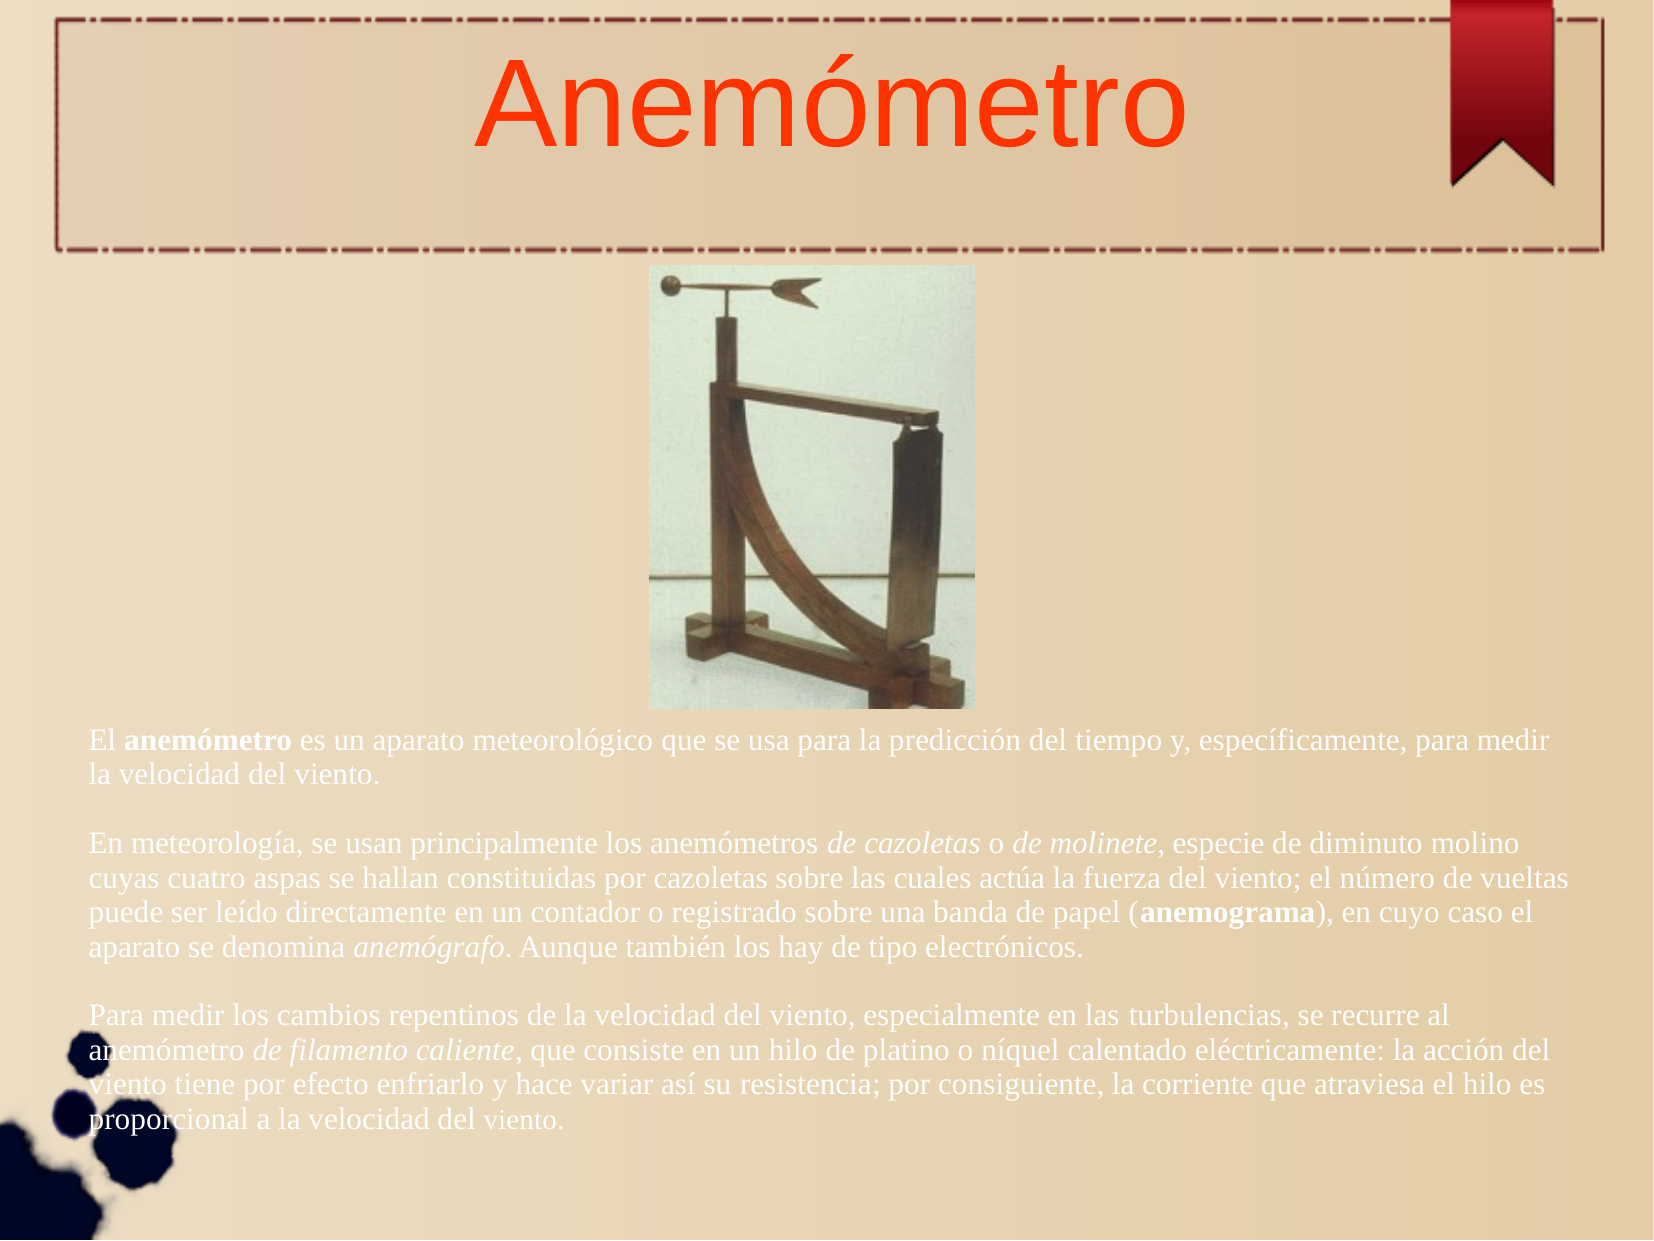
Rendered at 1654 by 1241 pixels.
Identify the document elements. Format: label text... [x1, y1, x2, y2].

title Anemómetro [88, 0, 1577, 208]
picture [649, 265, 975, 709]
list El anemómetro es un aparato meteorológico que se usa para la predicción del tiempo y, específicamente, para medir la velocidad del viento. En meteorología, se usan principalmente los anemómetros de cazoletas o de molinete, especie de diminuto molino cuyas cuatro aspas se hallan constituidas por cazoletas sobre las cuales actúa la fuerza del viento; el número de vueltas puede ser leído directamente en un contador o registrado sobre una banda de papel (anemograma), en cuyo caso el aparato se denomina anemógrafo. Aunque también los hay de tipo electrónicos. Para medir los cambios repentinos de la velocidad del viento, especialmente en las turbulencias, se recurre al anemómetro de filamento caliente, que consiste en un hilo de platino o níquel calentado eléctricamente: la acción del viento tiene por efecto enfriarlo y hace variar así su resistencia; por consiguiente, la corriente que atraviesa el hilo es proporcional a la velocidad del viento. [88, 722, 1577, 1241]
